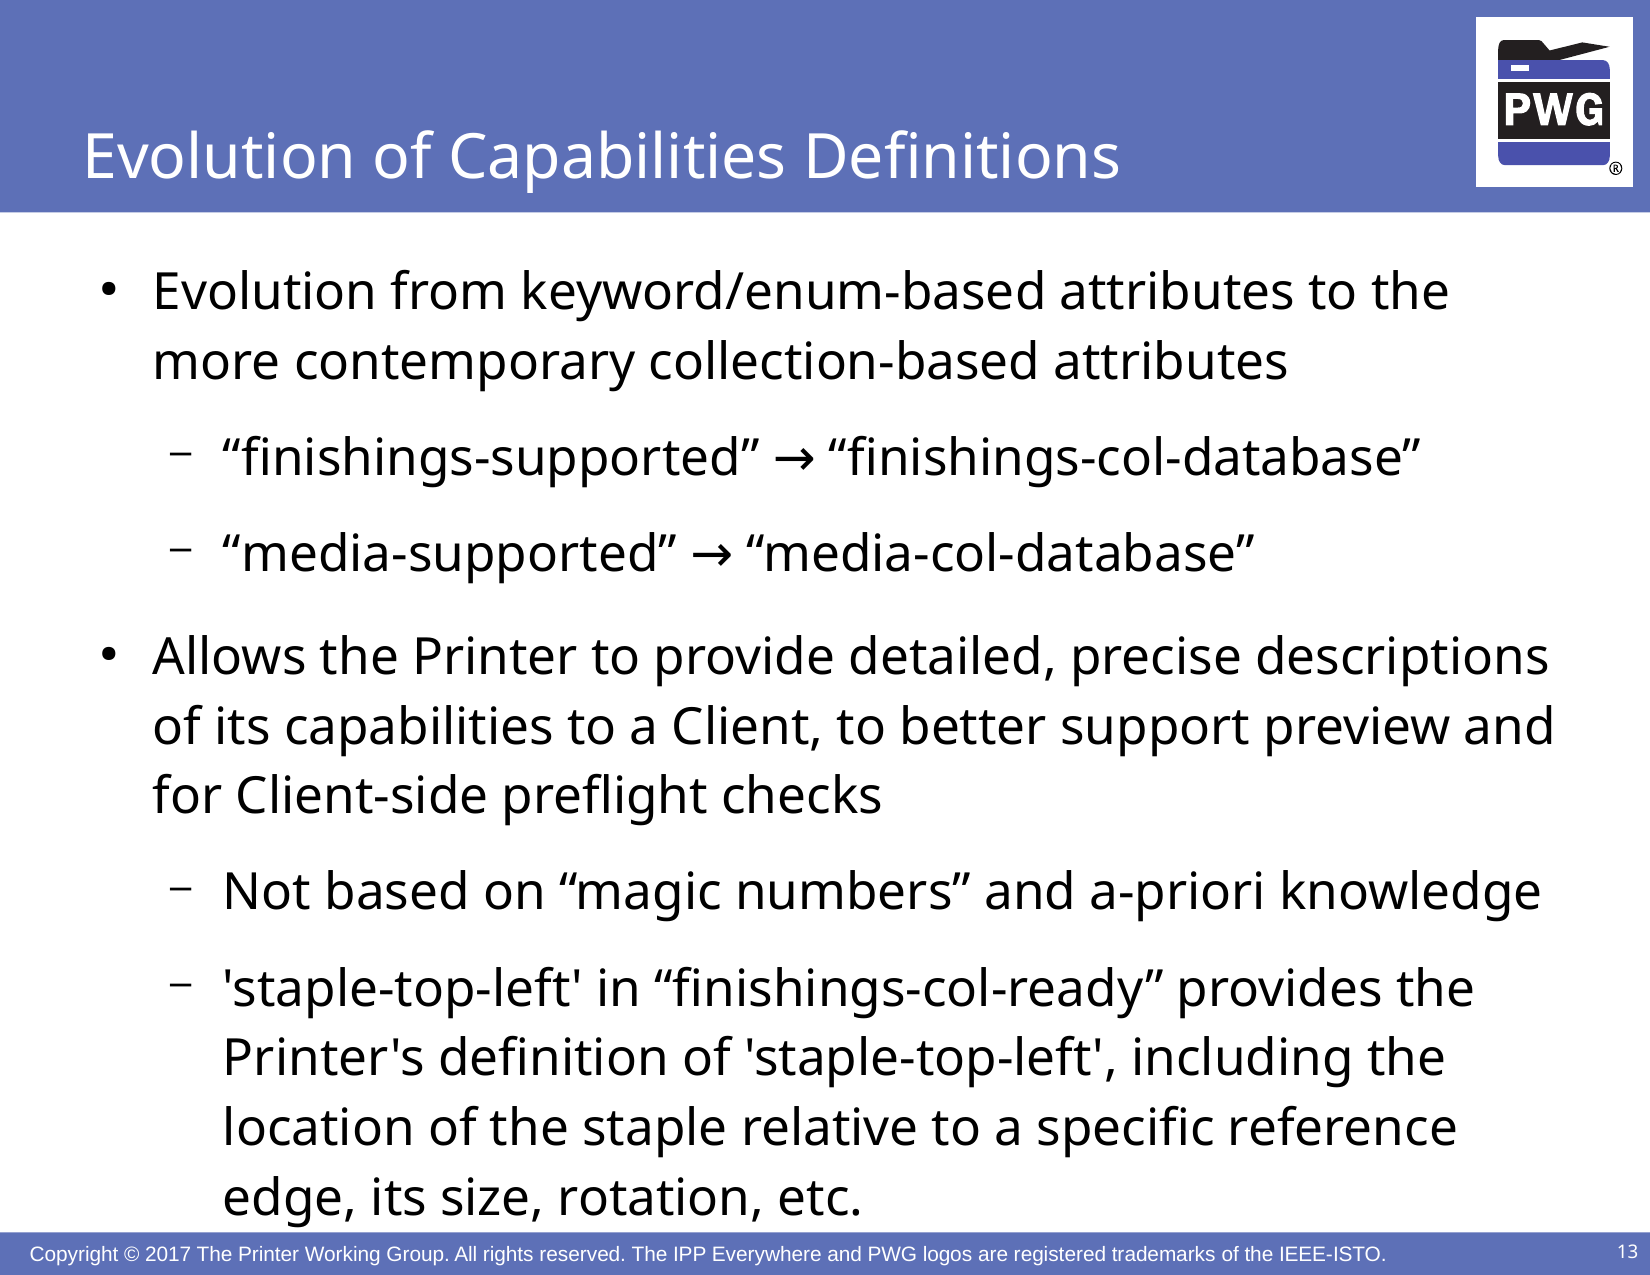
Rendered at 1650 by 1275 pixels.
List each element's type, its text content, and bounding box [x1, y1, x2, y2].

title Evolution of Capabilities Definitions [82, 8, 1449, 198]
list Evolution from keyword/enum-based attributes to the more contemporary collection-based attributes “finishings-supported” → “finishings-col-database” “media-supported” → “media-col-database” Allows the Printer to provide detailed, precise descriptions of its capabilities to a Client, to better support preview and for Client-side preflight checks Not based on “magic numbers” and a-priori knowledge 'staple-top-left' in “finishings-col-ready” provides the Printer's definition of 'staple-top-left', including the location of the staple relative to a specific reference edge, its size, rotation, etc. [82, 254, 1568, 1233]
